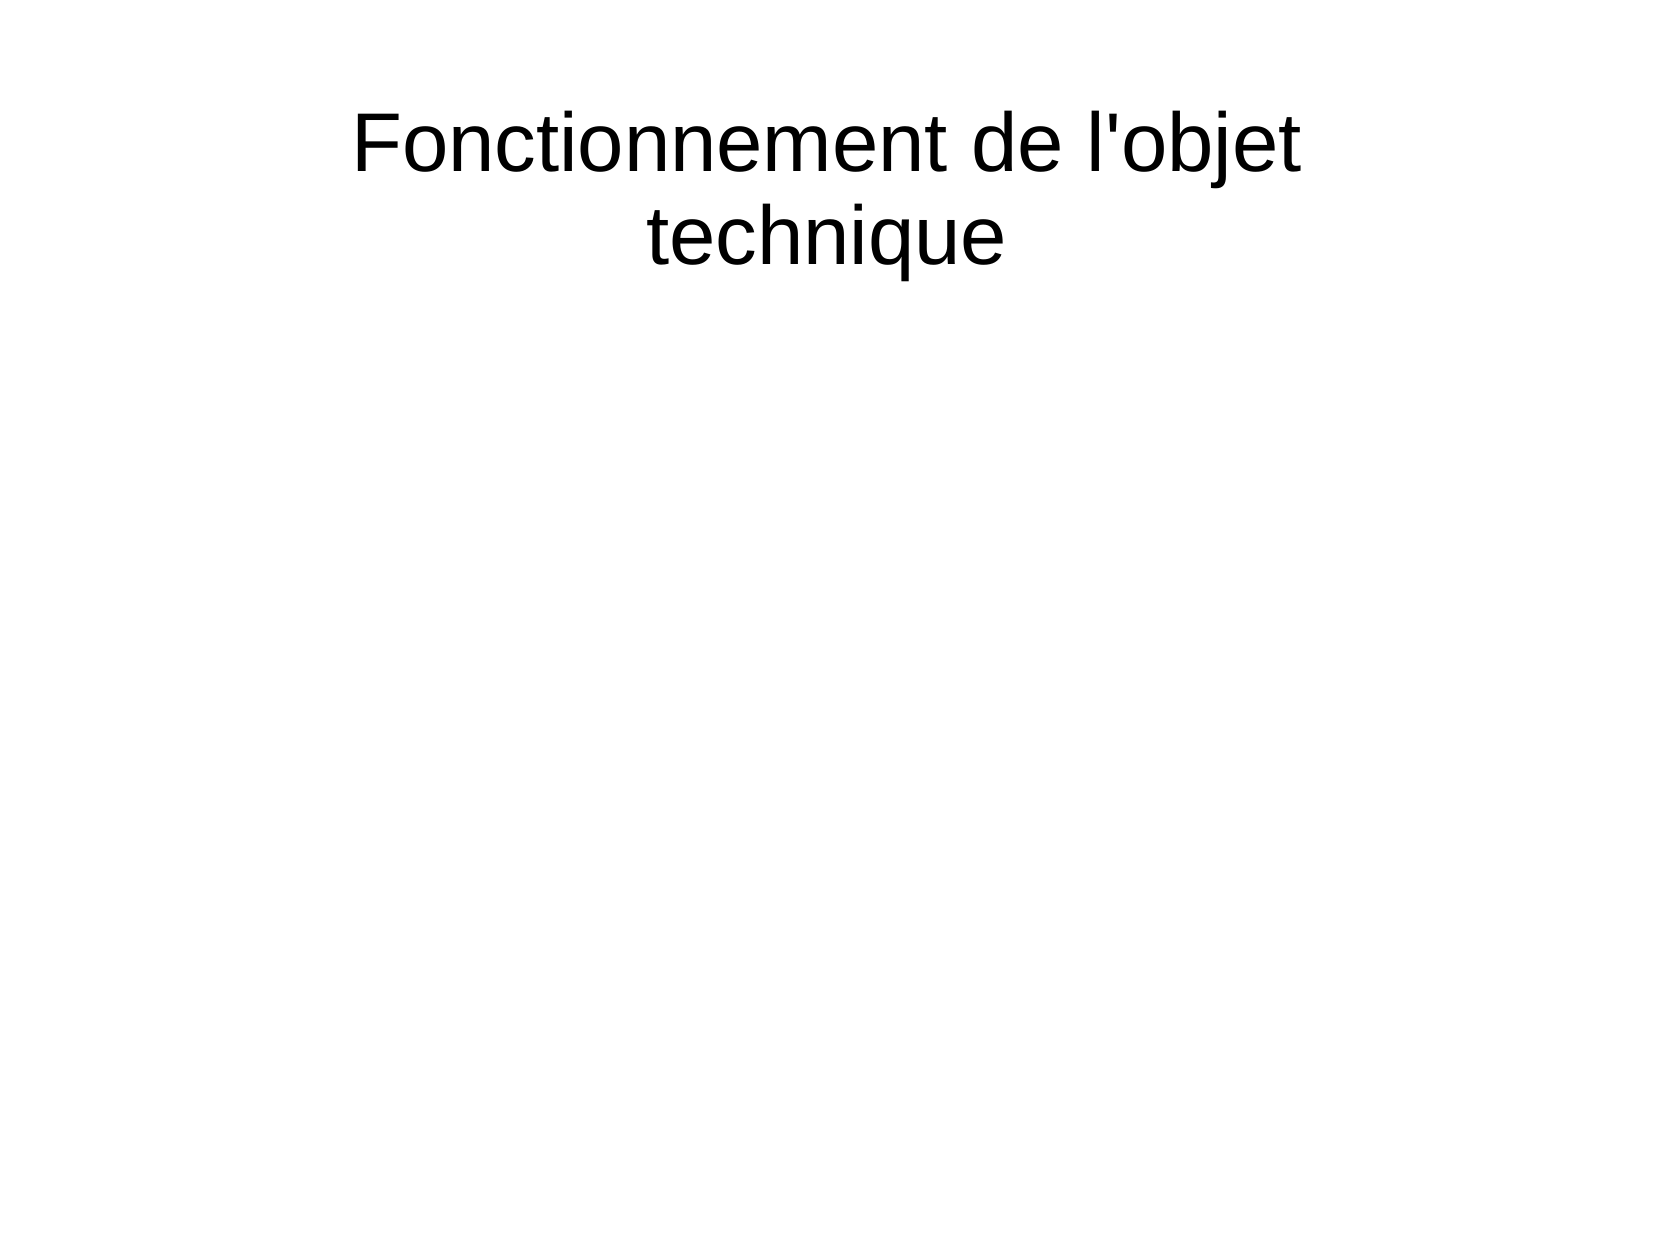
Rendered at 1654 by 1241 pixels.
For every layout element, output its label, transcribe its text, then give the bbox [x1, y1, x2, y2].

text_box Fonctionnement de l'objet technique [236, 88, 1418, 290]
